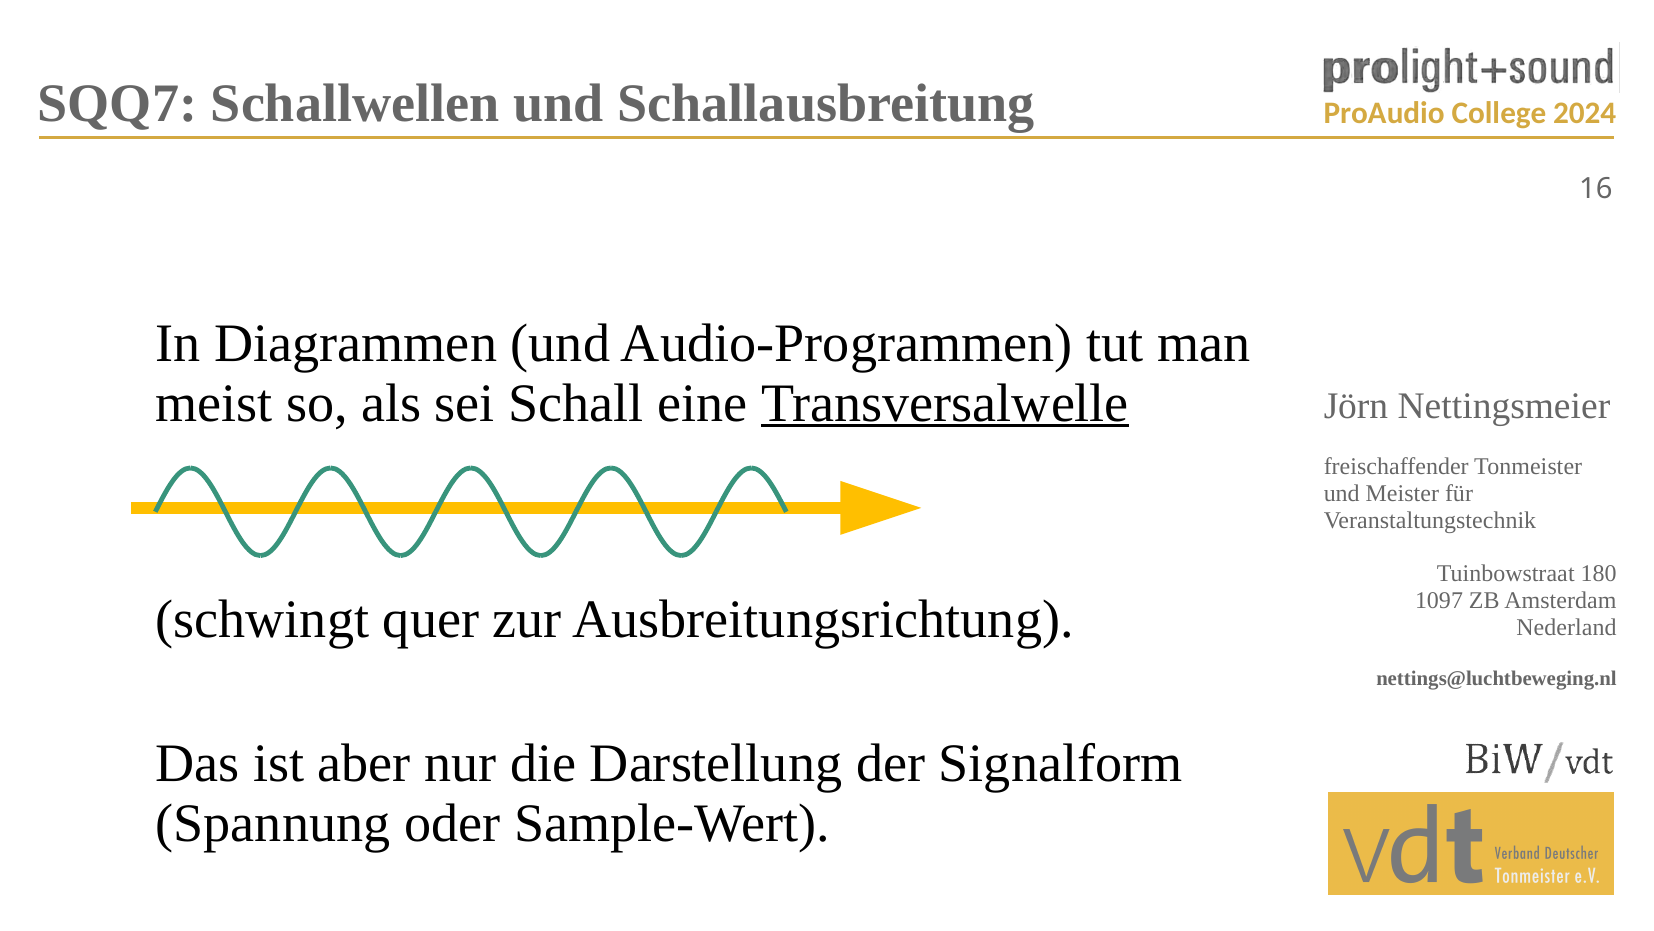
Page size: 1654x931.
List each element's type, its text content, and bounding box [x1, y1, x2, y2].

list In Diagrammen (und Audio-Programmen) tut man meist so, als sei Schall eine Transversalwelle (schwingt quer zur Ausbreitungsrichtung). Das ist aber nur die Darstellung der Signalform (Spannung oder Sample-Wert). [37, 187, 1313, 913]
picture [1318, 42, 1620, 93]
title SQQ7: Schallwellen und Schallausbreitung [37, 43, 1275, 164]
list Die zweite Quelle kann auch eine Reflexion sein. [1462, 738, 1619, 784]
picture [95, 457, 862, 559]
